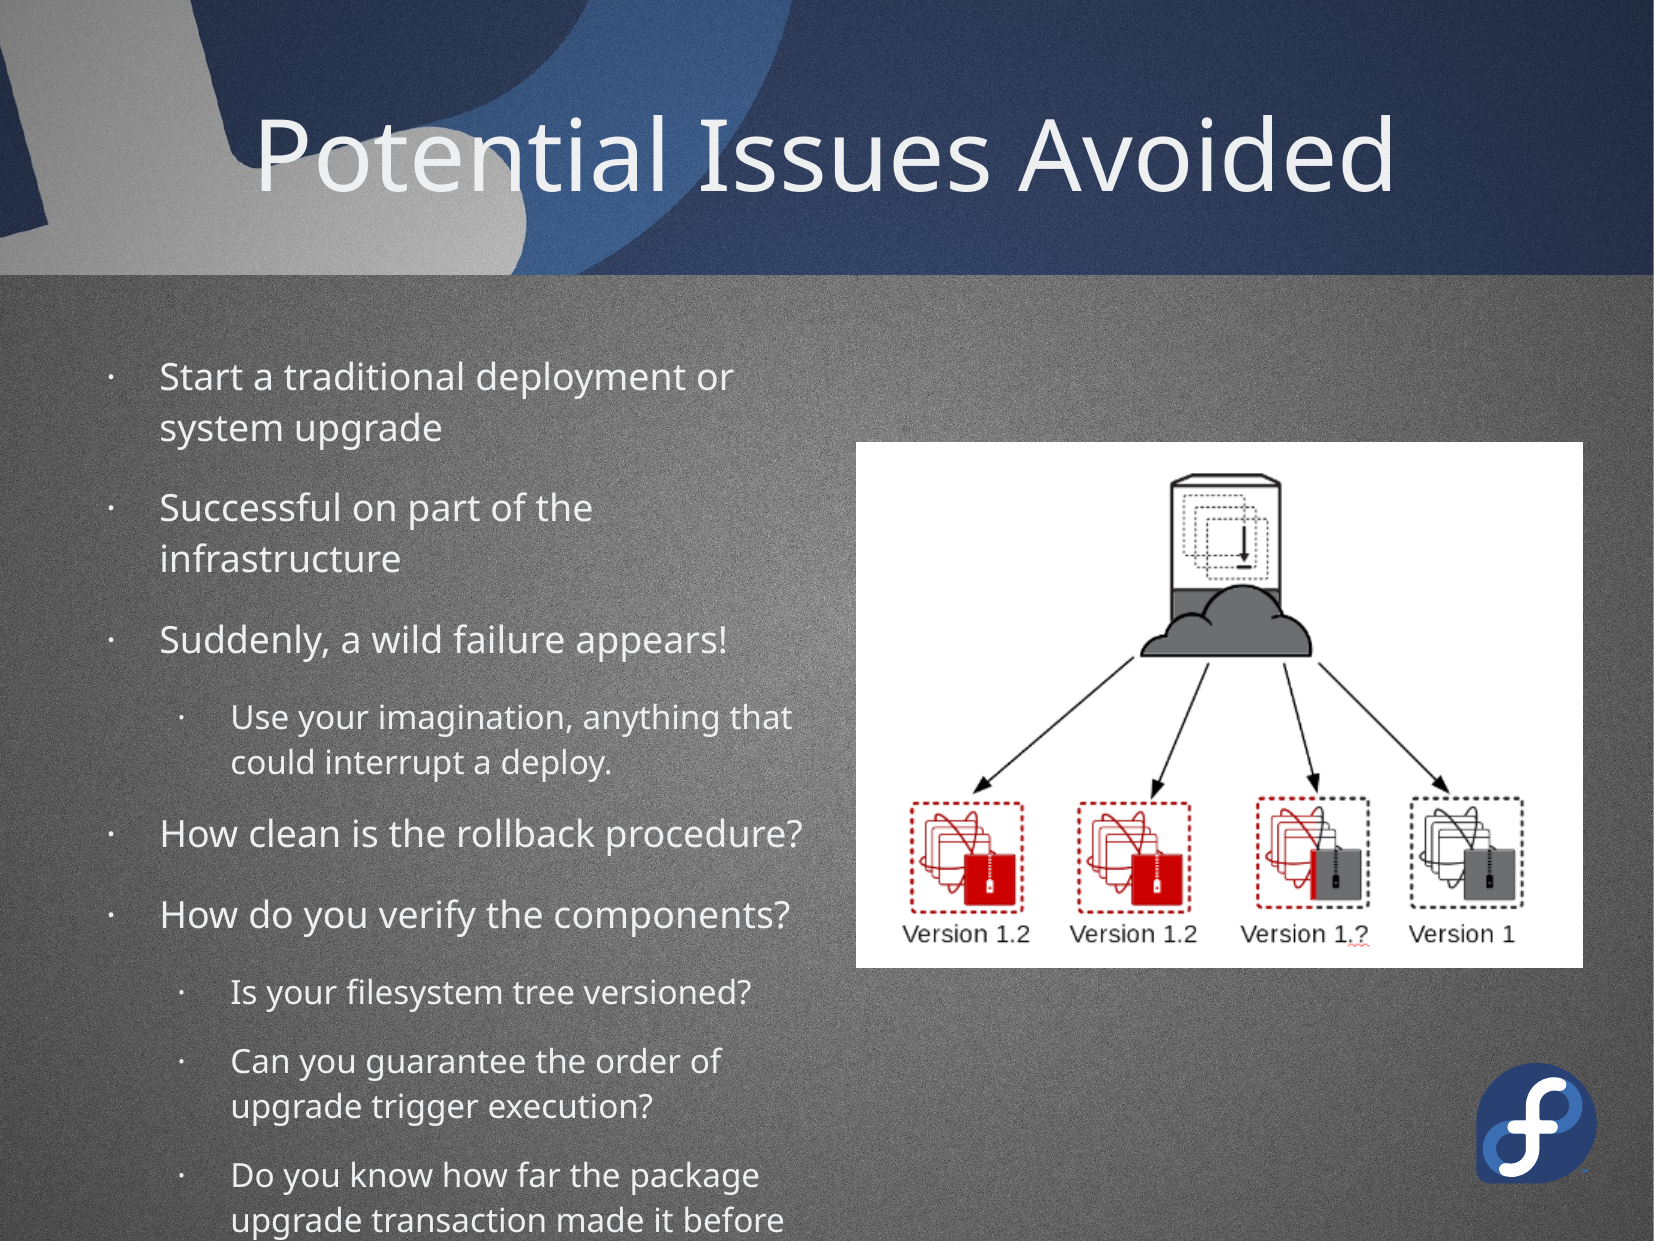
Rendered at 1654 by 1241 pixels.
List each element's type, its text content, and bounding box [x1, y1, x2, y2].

title Potential Issues Avoided [82, 49, 1571, 257]
list Start a traditional deployment or system upgrade Successful on part of the infrastructure Suddenly, a wild failure appears! Use your imagination, anything that could interrupt a deploy. How clean is the rollback procedure? How do you verify the components? Is your filesystem tree versioned? Can you guarantee the order of upgrade trigger execution? Do you know how far the package upgrade transaction made it before the failure? [88, 350, 808, 1182]
picture [0, 0, 1654, 1241]
